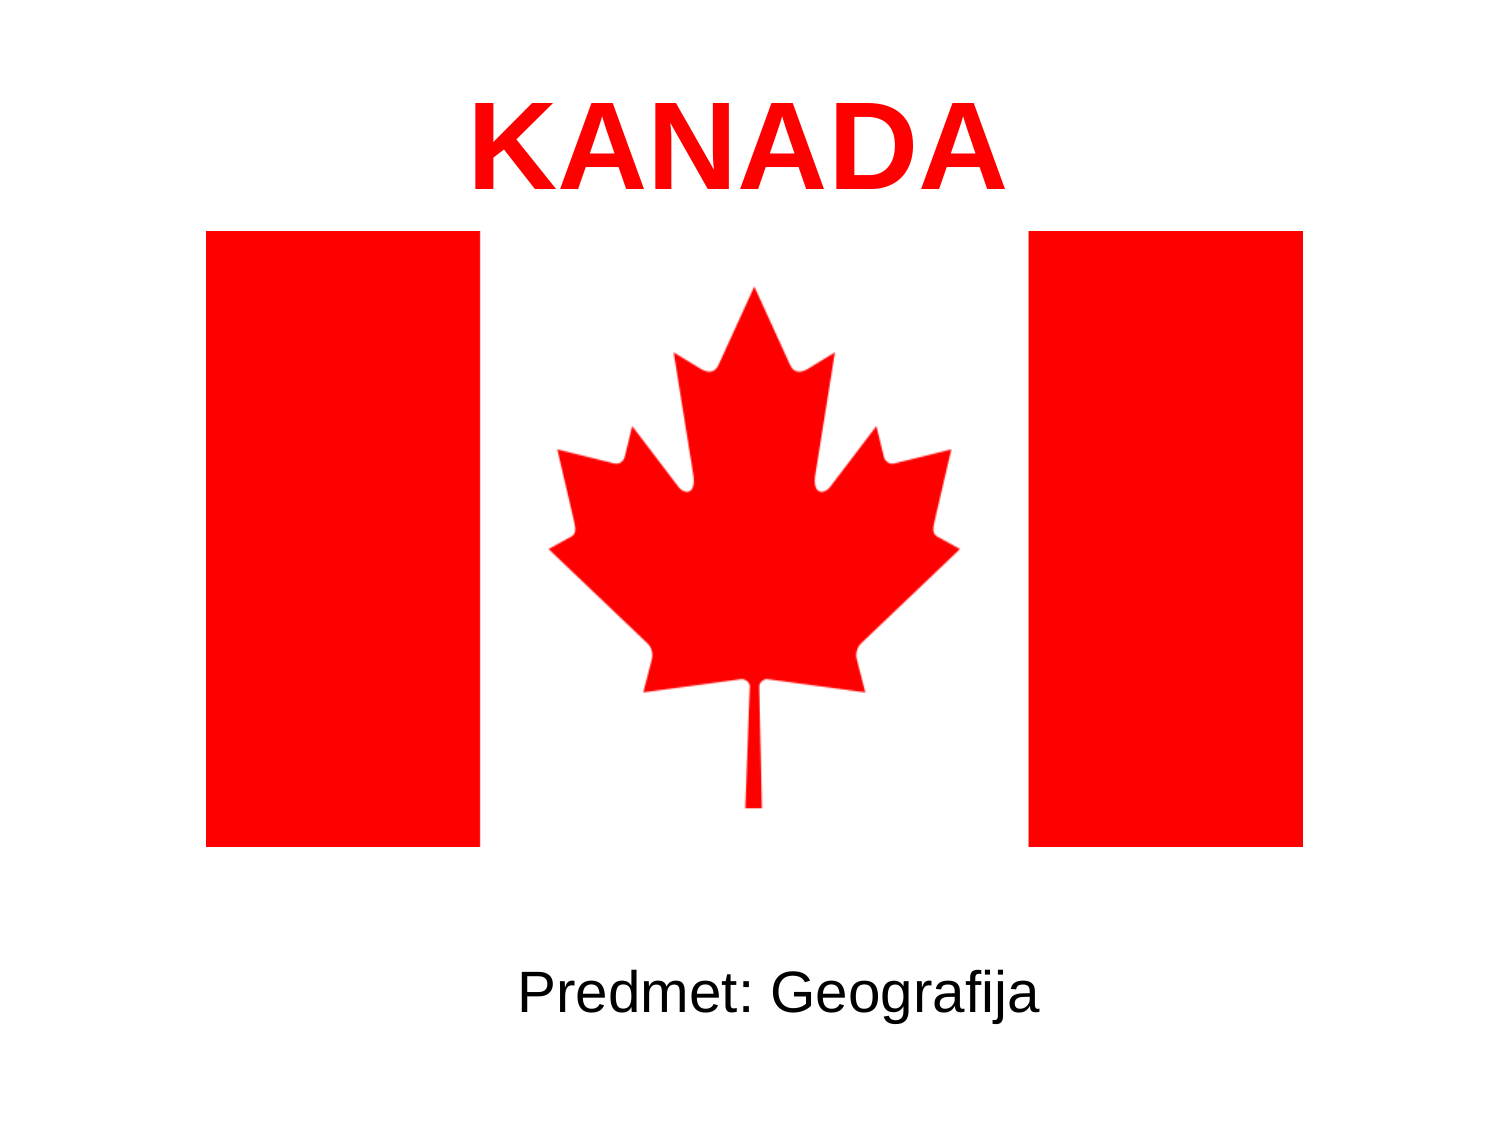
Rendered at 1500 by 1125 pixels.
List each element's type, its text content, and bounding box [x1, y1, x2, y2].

title KANADA [100, 19, 1376, 261]
subtitle Predmet: Geografija [253, 810, 1304, 1099]
picture [206, 231, 1303, 847]
